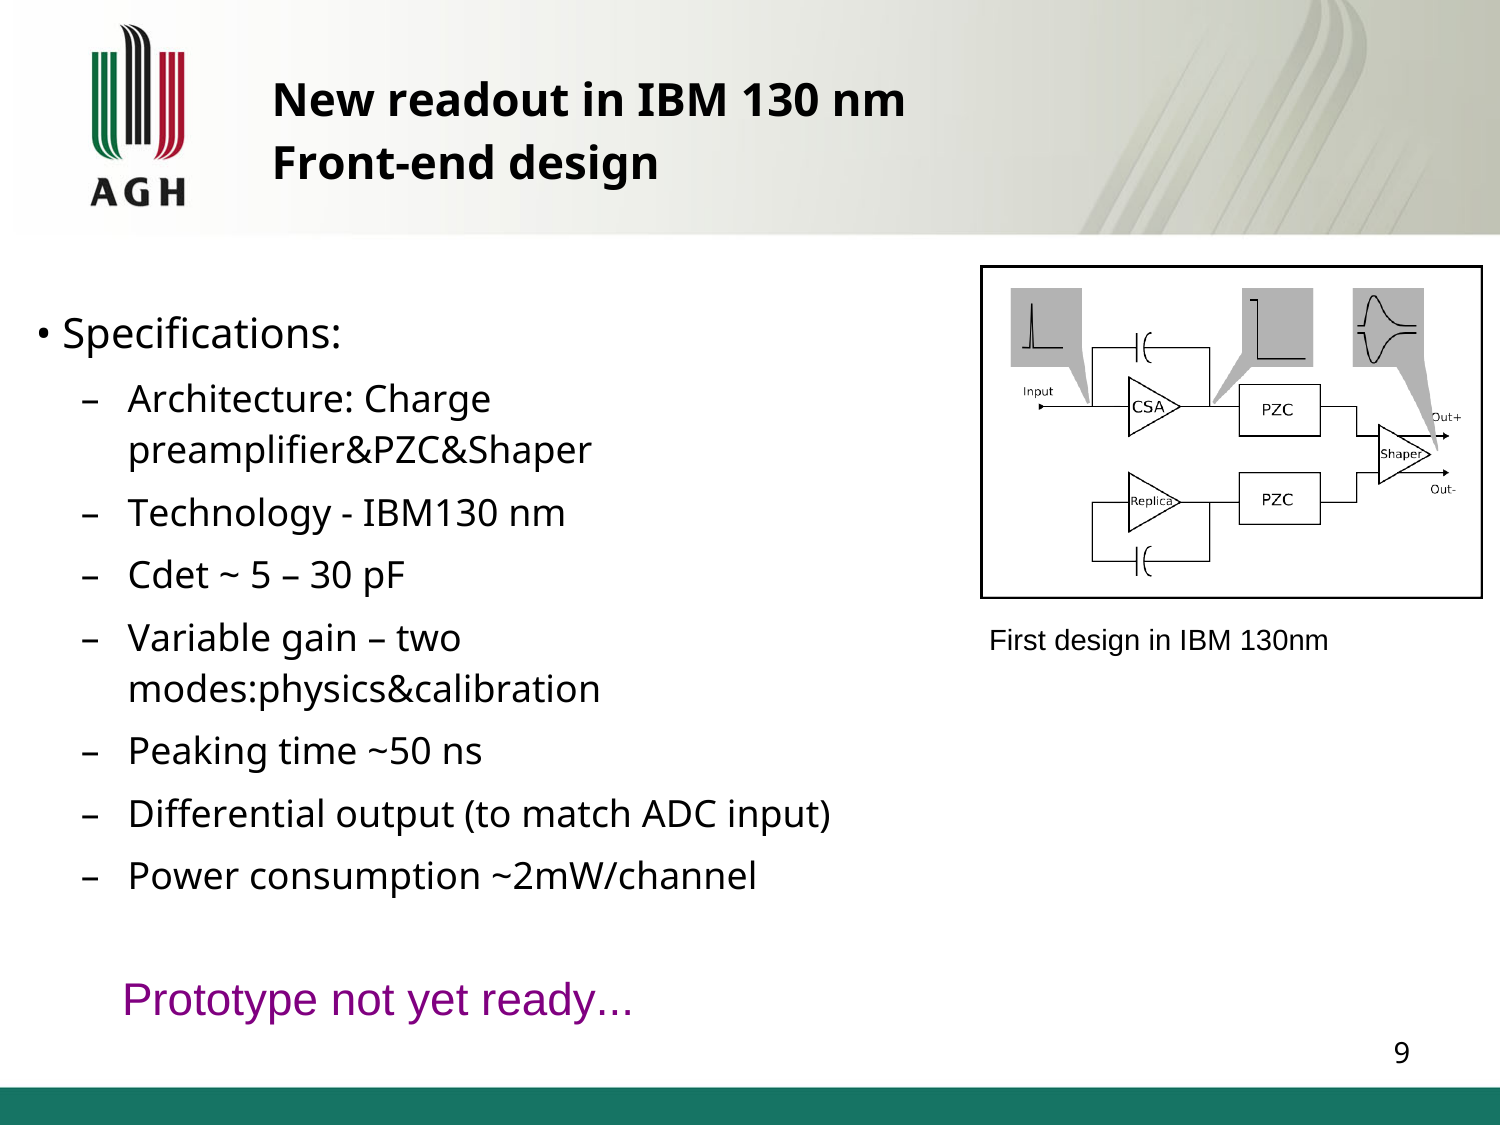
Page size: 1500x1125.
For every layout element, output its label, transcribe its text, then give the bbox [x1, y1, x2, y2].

text_box Prototype not yet ready... [107, 962, 882, 1033]
list Specifications: Architecture: Charge preamplifier&PZC&Shaper Technology - IBM130 nm Cdet ~ 5 – 30 pF Variable gain – two modes:physics&calibration Peaking time ~50 ns Differential output (to match ADC input) Power consumption ~2mW/channel [5, 304, 928, 845]
picture [0, 0, 1500, 1125]
text_box First design in IBM 130nm [974, 614, 1406, 664]
title New readout in IBM 130 nm Front-end design [271, 53, 1443, 208]
